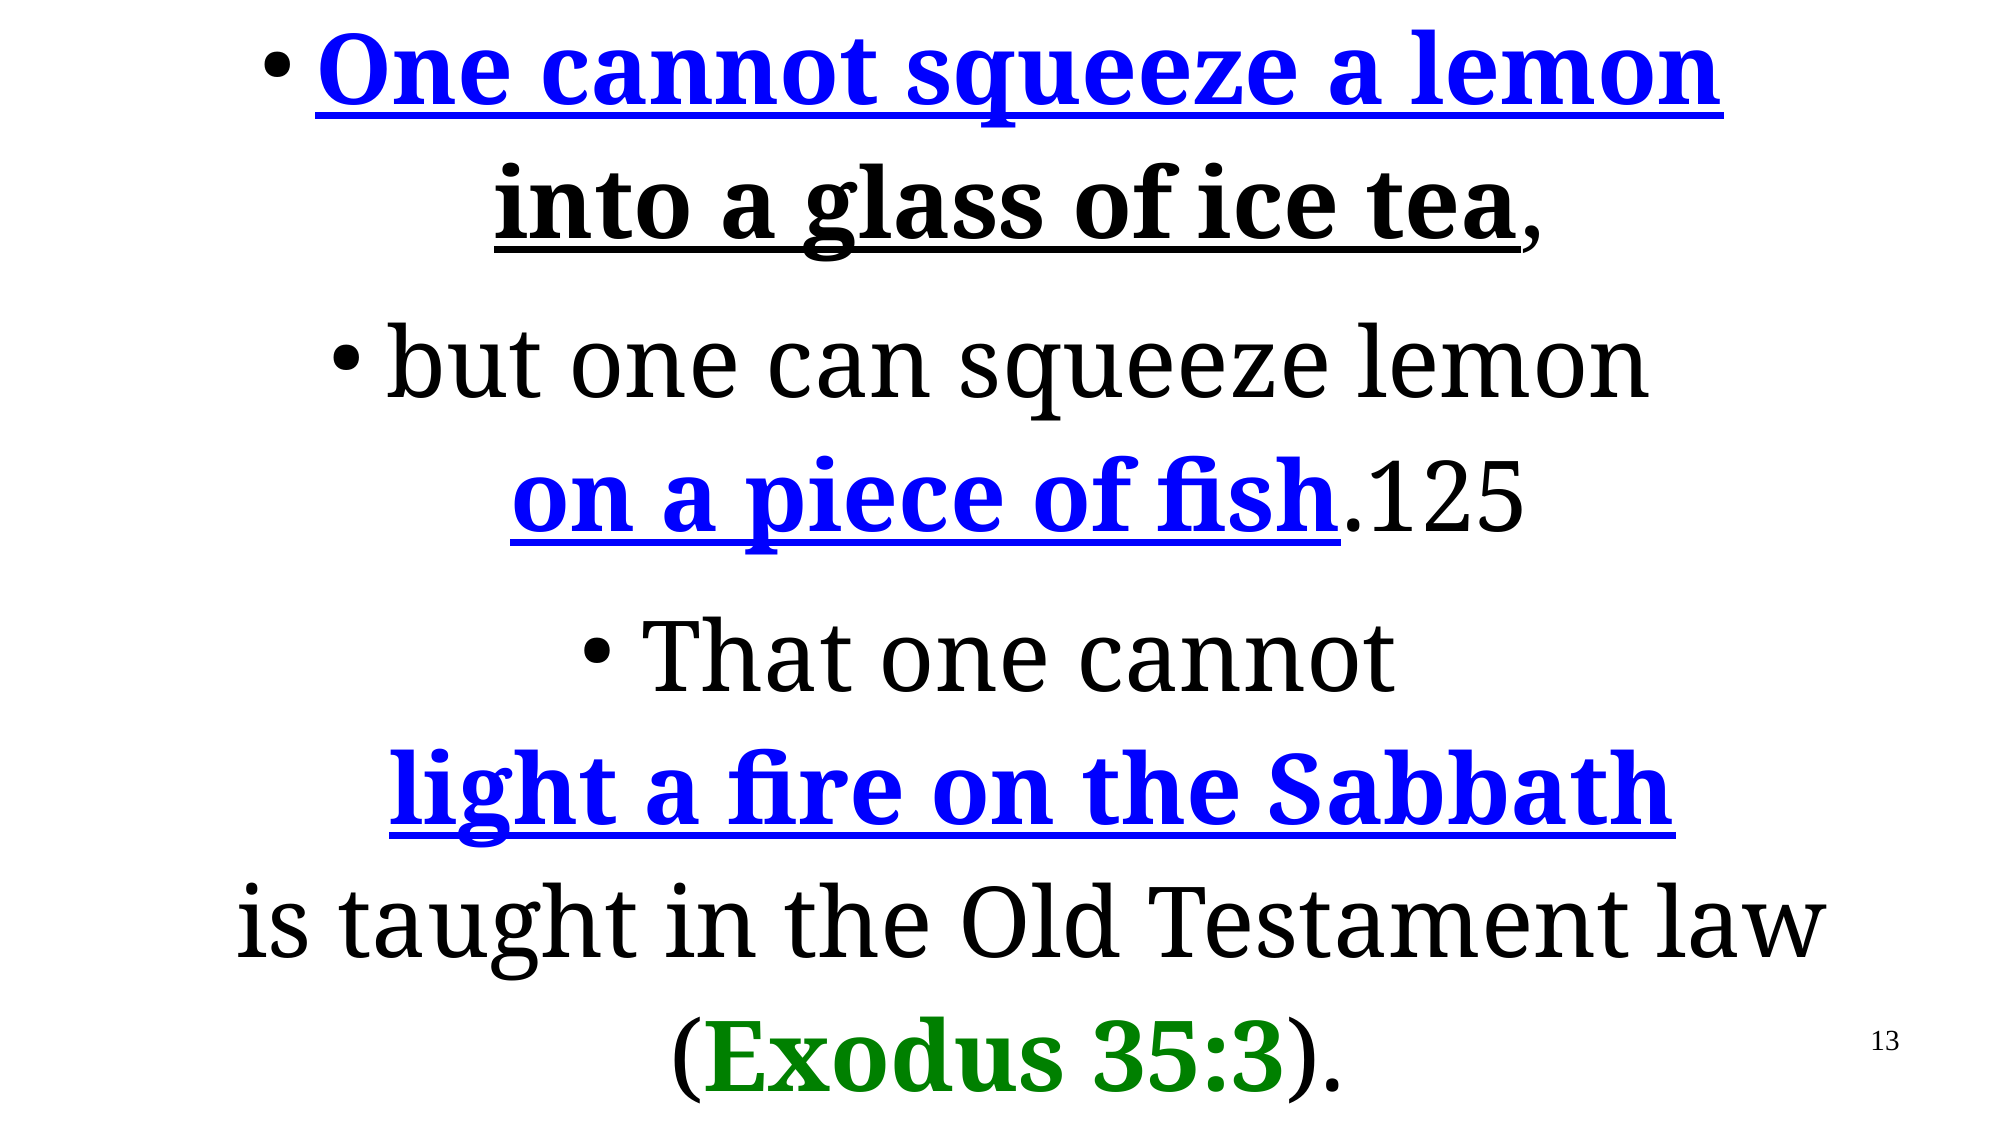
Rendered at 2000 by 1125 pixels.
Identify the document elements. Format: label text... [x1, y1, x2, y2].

list One cannot squeeze a lemon into a glass of ice tea, but one can squeeze lemon on a piece of fish.125 That one cannot light a fire on the Sabbath is taught in the Old Testament law (Exodus 35:3). [0, 0, 1996, 1123]
